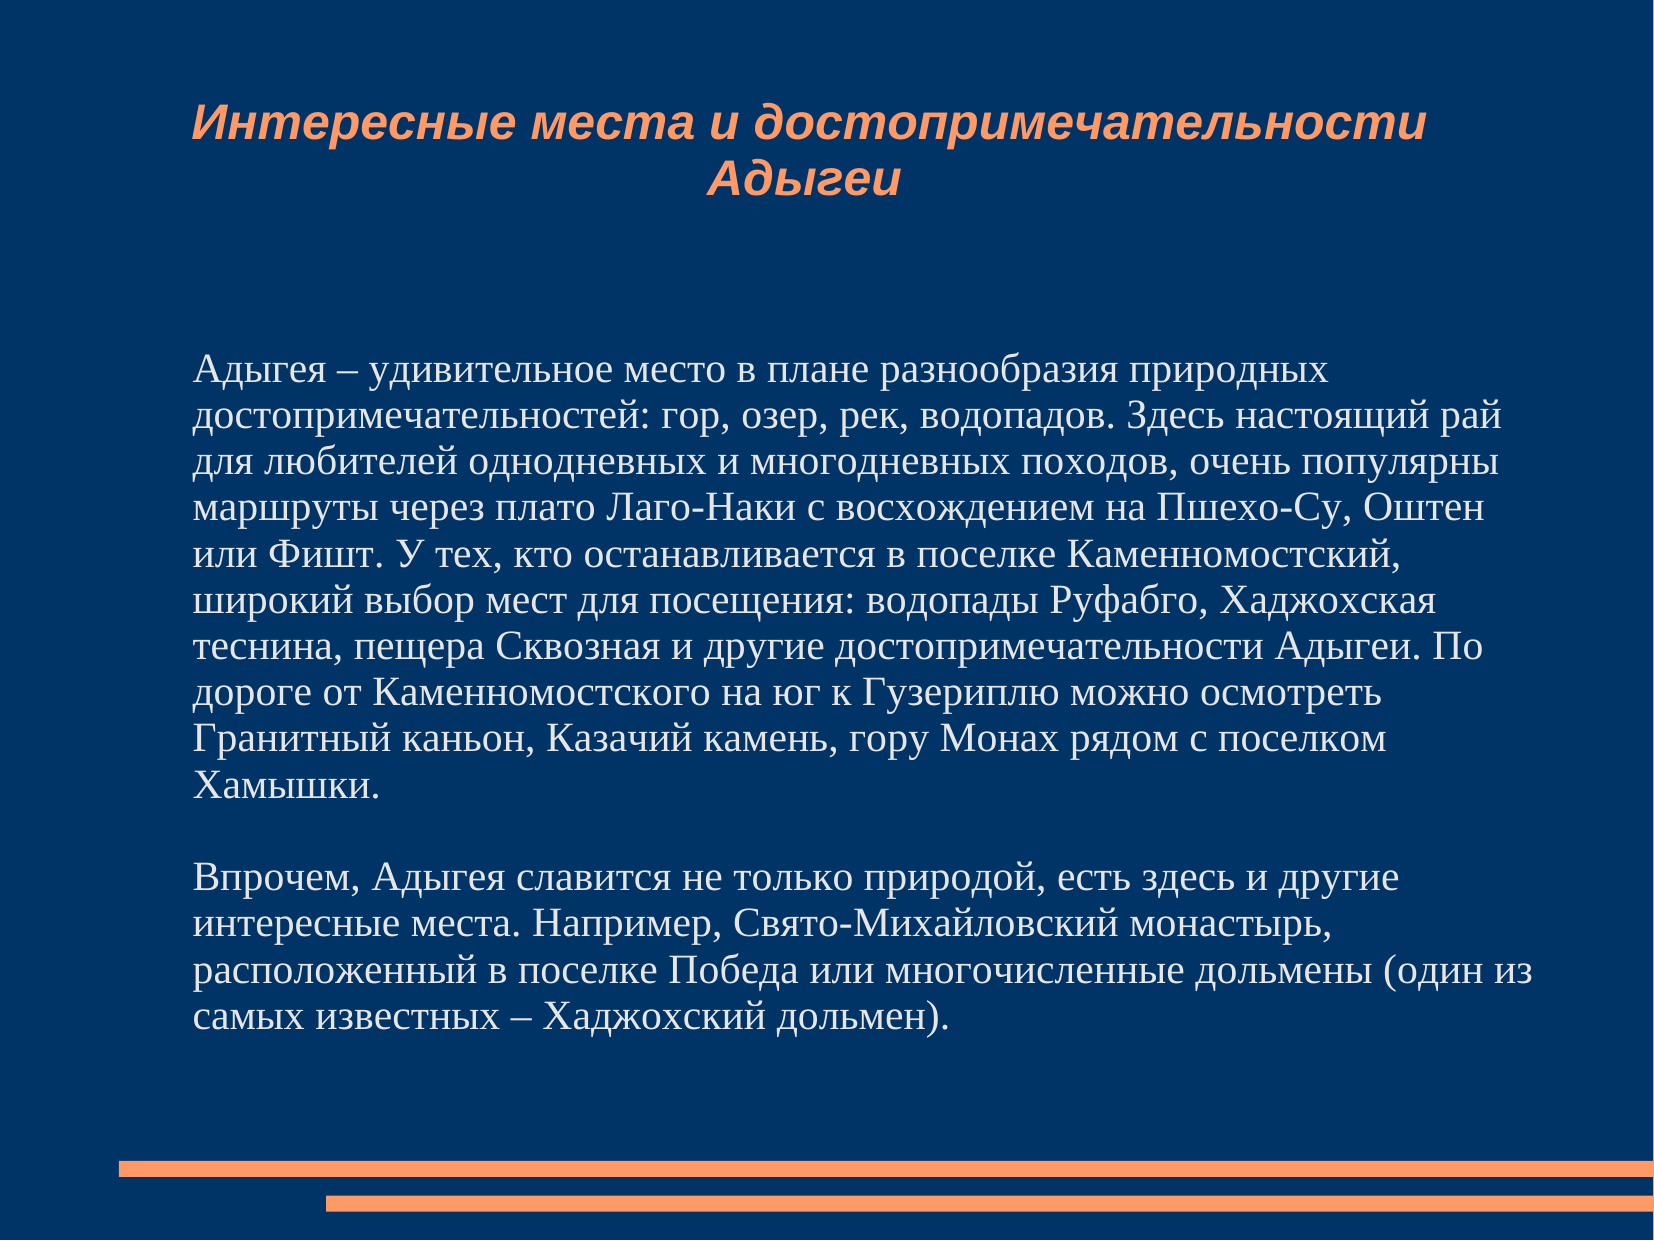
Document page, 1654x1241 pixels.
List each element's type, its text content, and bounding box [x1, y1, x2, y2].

list Адыгея – удивительное место в плане разнообразия природных достопримечательностей: гор, озер, рек, водопадов. Здесь настоящий рай для любителей однодневных и многодневных походов, очень популярны маршруты через плато Лаго-Наки с восхождением на Пшехо-Су, Оштен или Фишт. У тех, кто останавливается в поселке Каменномостский, широкий выбор мест для посещения: водопады Руфабго, Хаджохская теснина, пещера Сквозная и другие достопримечательности Адыгеи. По дороге от Каменномостского на юг к Гузериплю можно осмотреть Гранитный каньон, Казачий камень, гору Монах рядом с поселком Хамышки. Впрочем, Адыгея славится не только природой, есть здесь и другие интересные места. Например, Свято-Михайловский монастырь, расположенный в поселке Победа или многочисленные дольмены (один из самых известных – Хаджохский дольмен). [121, 344, 1534, 1127]
title Интересные места и достопримечательности Адыгеи [121, 46, 1534, 254]
